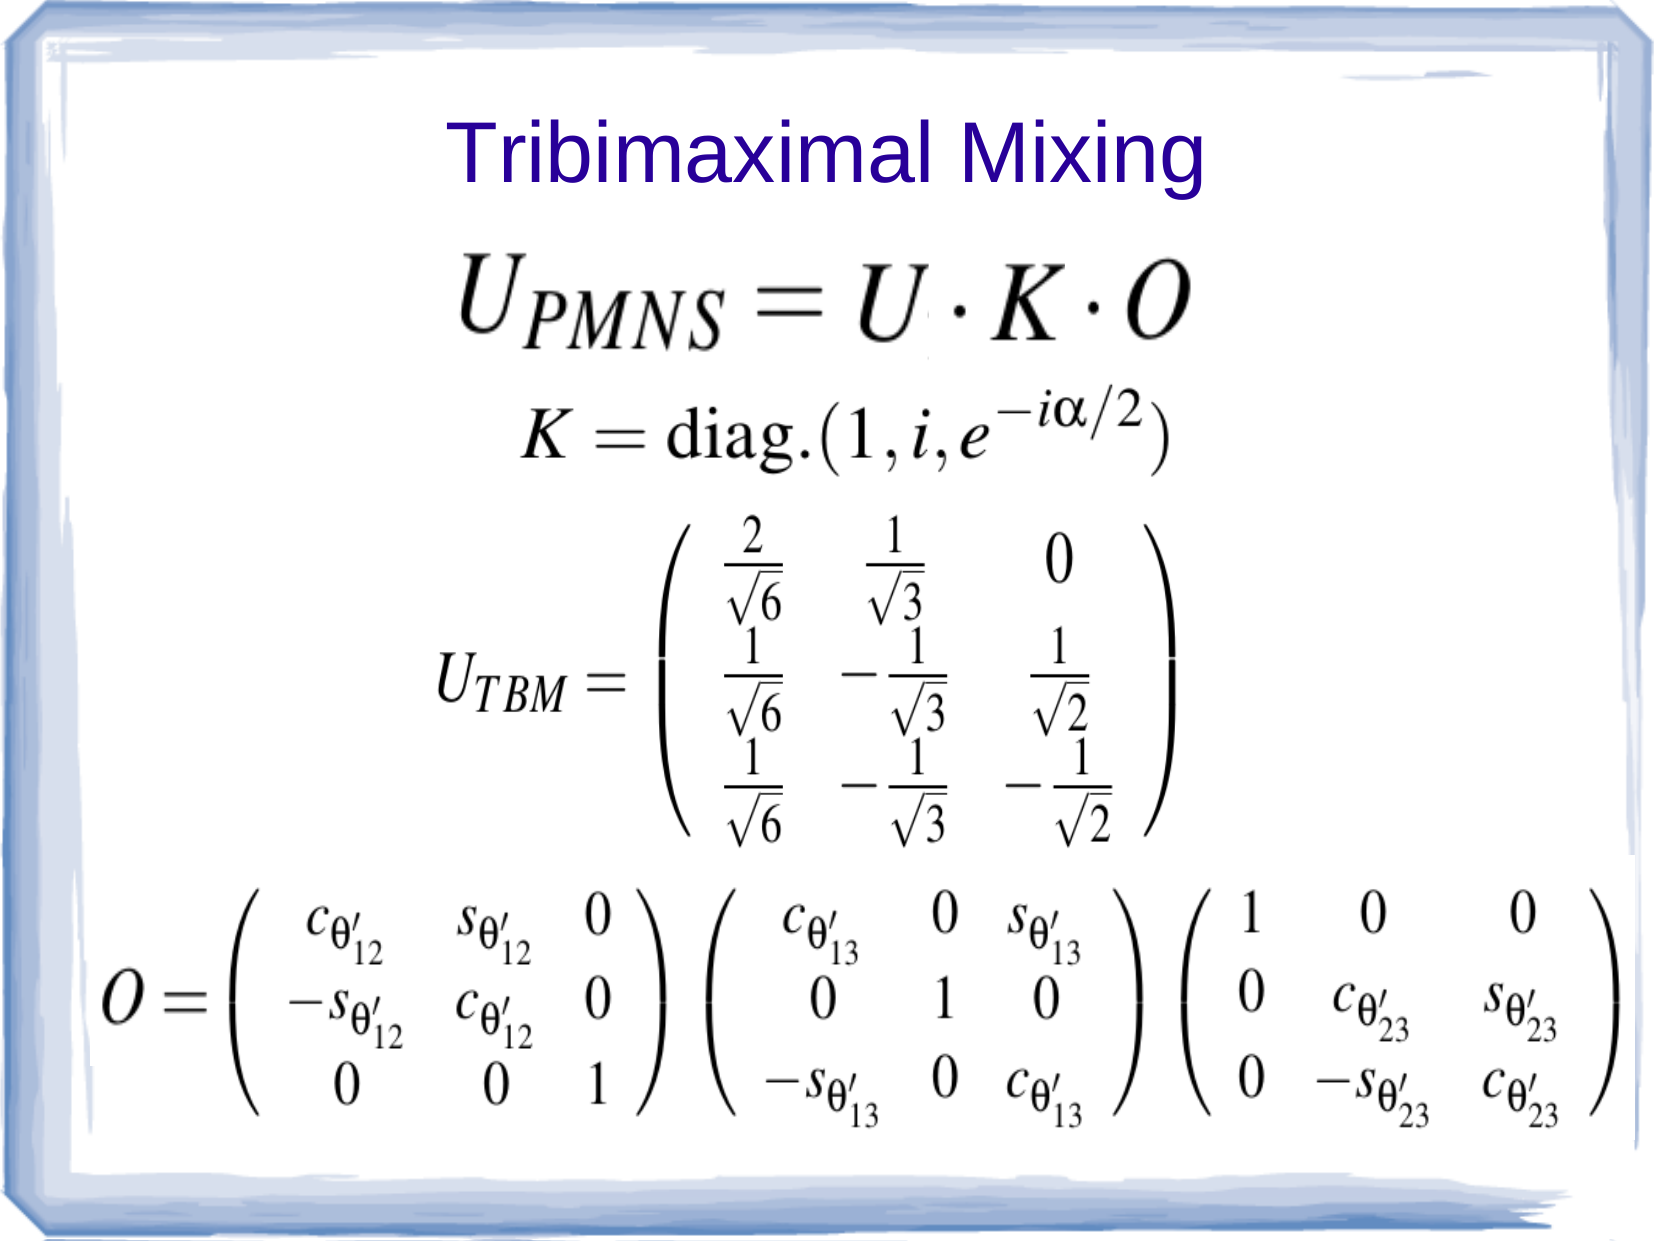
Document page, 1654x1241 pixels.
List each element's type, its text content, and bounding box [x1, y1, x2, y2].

picture [0, 0, 1654, 1241]
title Tribimaximal Mixing [82, 49, 1571, 257]
